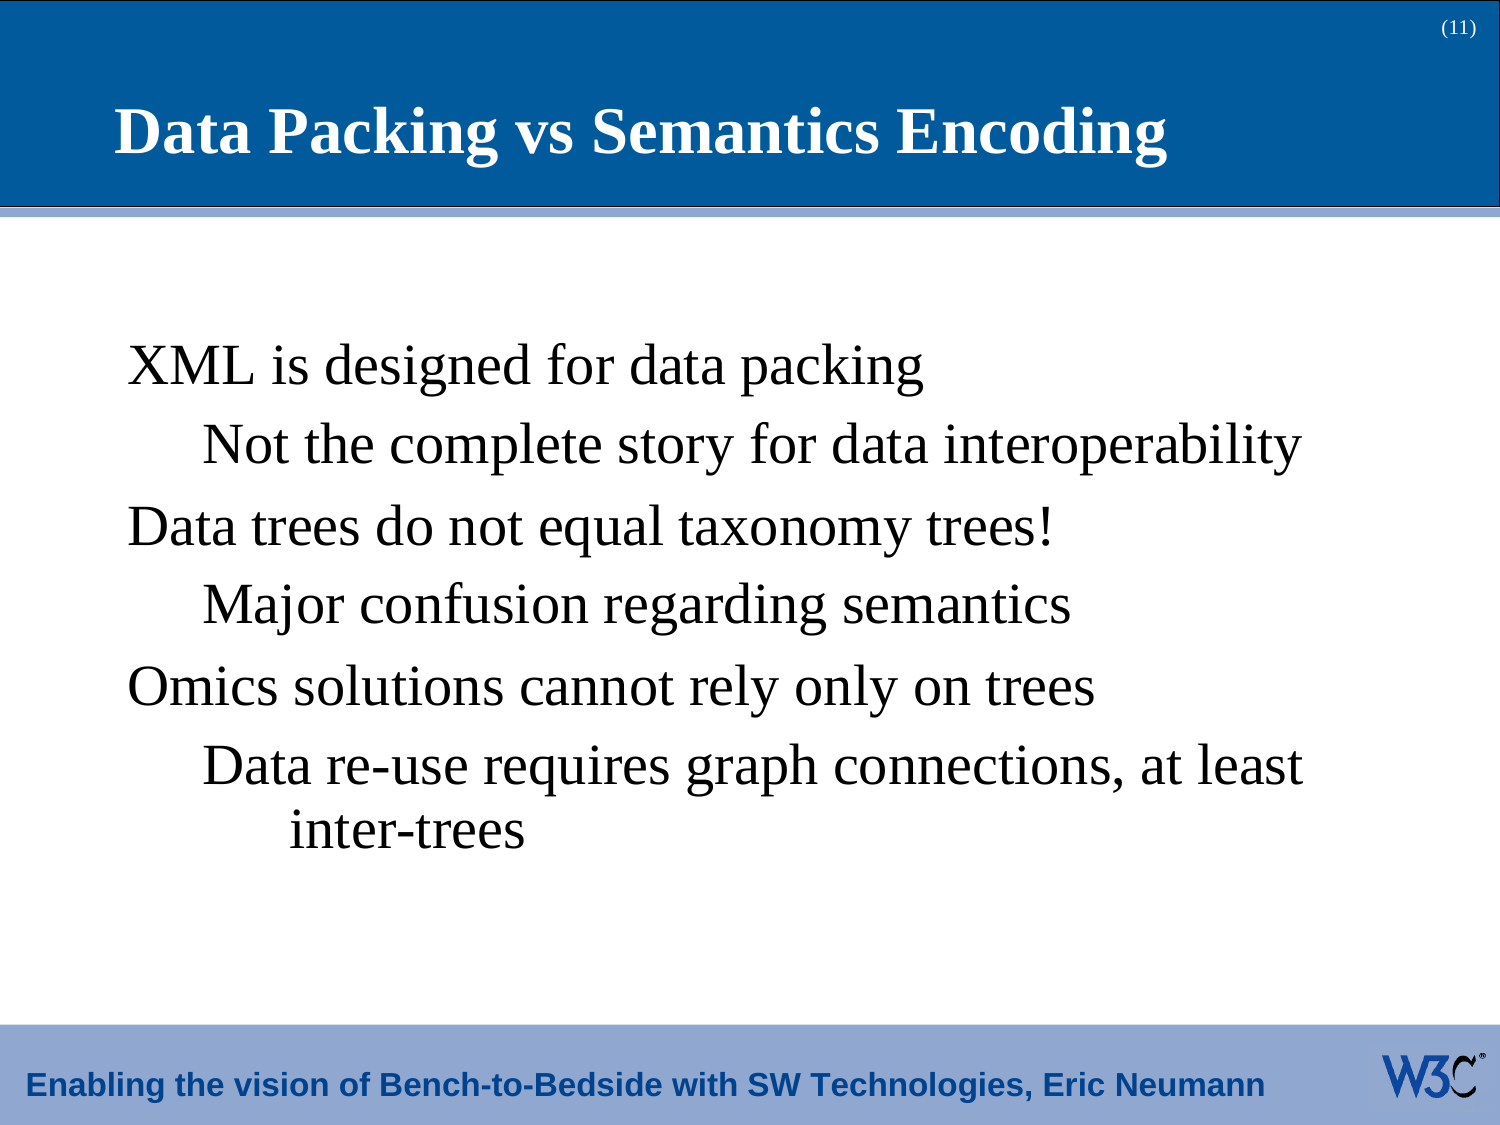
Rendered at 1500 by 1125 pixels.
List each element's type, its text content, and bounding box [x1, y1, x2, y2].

title Data Packing vs Semantics Encoding [99, 37, 1375, 225]
picture [1368, 1043, 1489, 1112]
list XML is designed for data packing Not the complete story for data interoperability Data trees do not equal taxonomy trees! Major confusion regarding semantics Omics solutions cannot rely only on trees Data re-use requires graph connections, at least inter-trees [112, 324, 1444, 1001]
